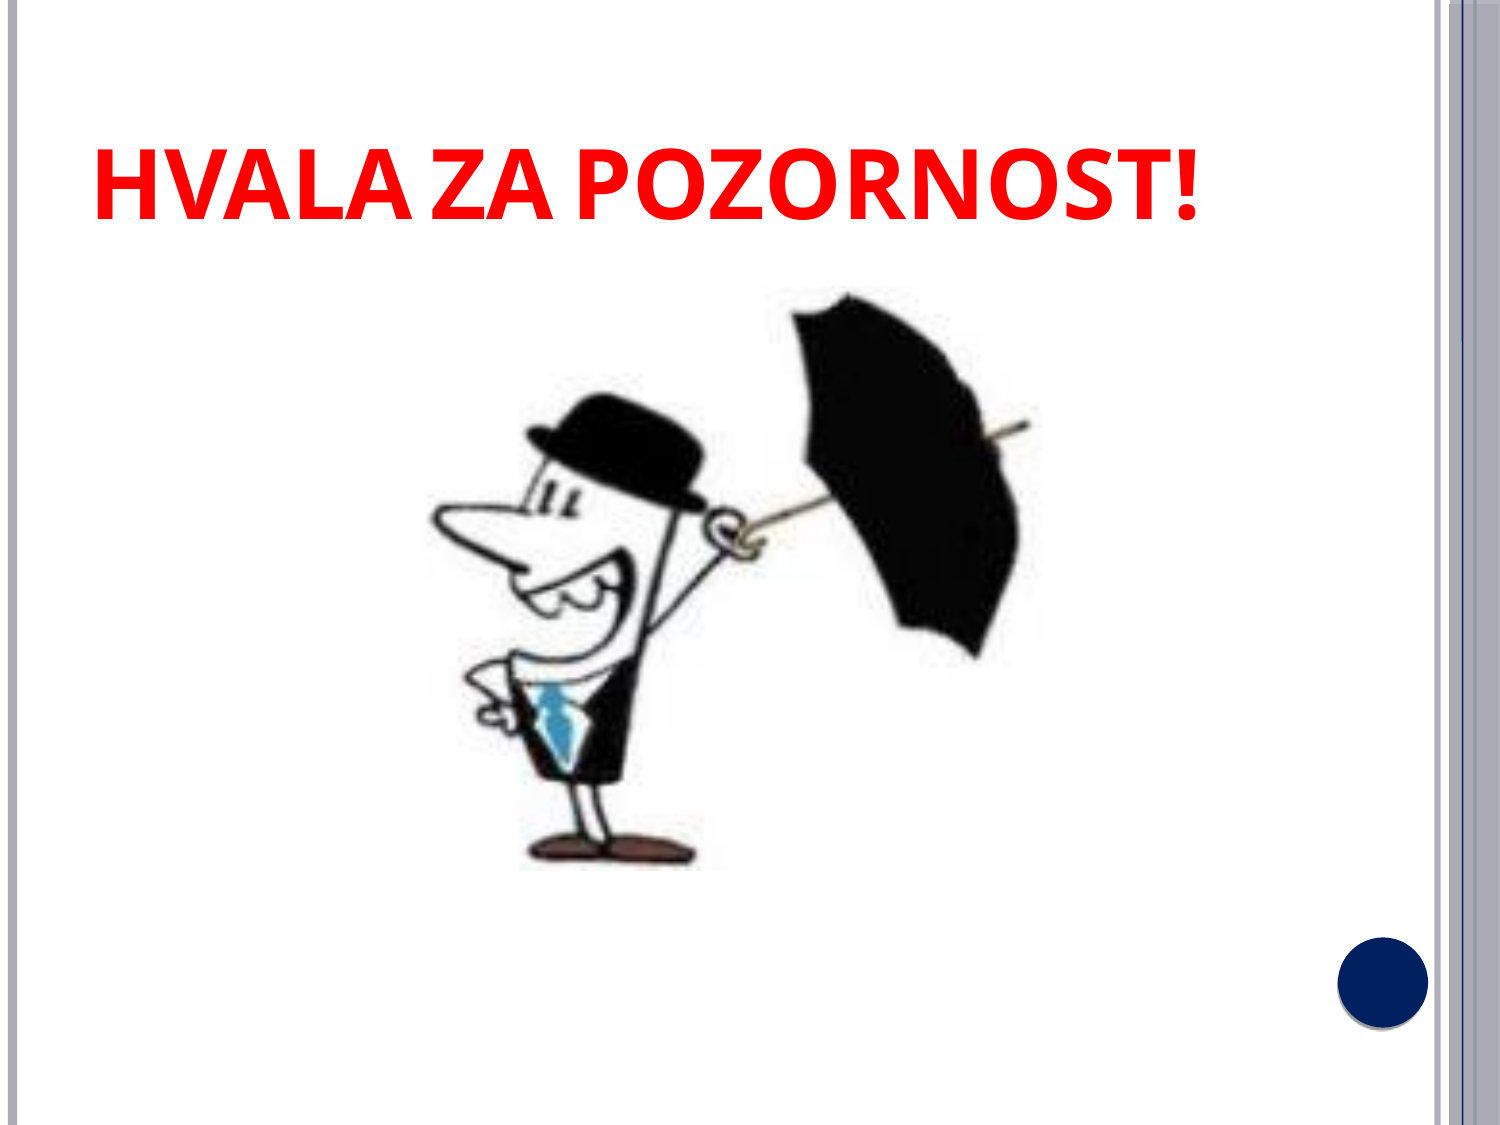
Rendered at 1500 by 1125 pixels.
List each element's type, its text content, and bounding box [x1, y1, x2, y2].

title hvala za pozornost! [75, 45, 1300, 247]
picture [398, 286, 1055, 871]
